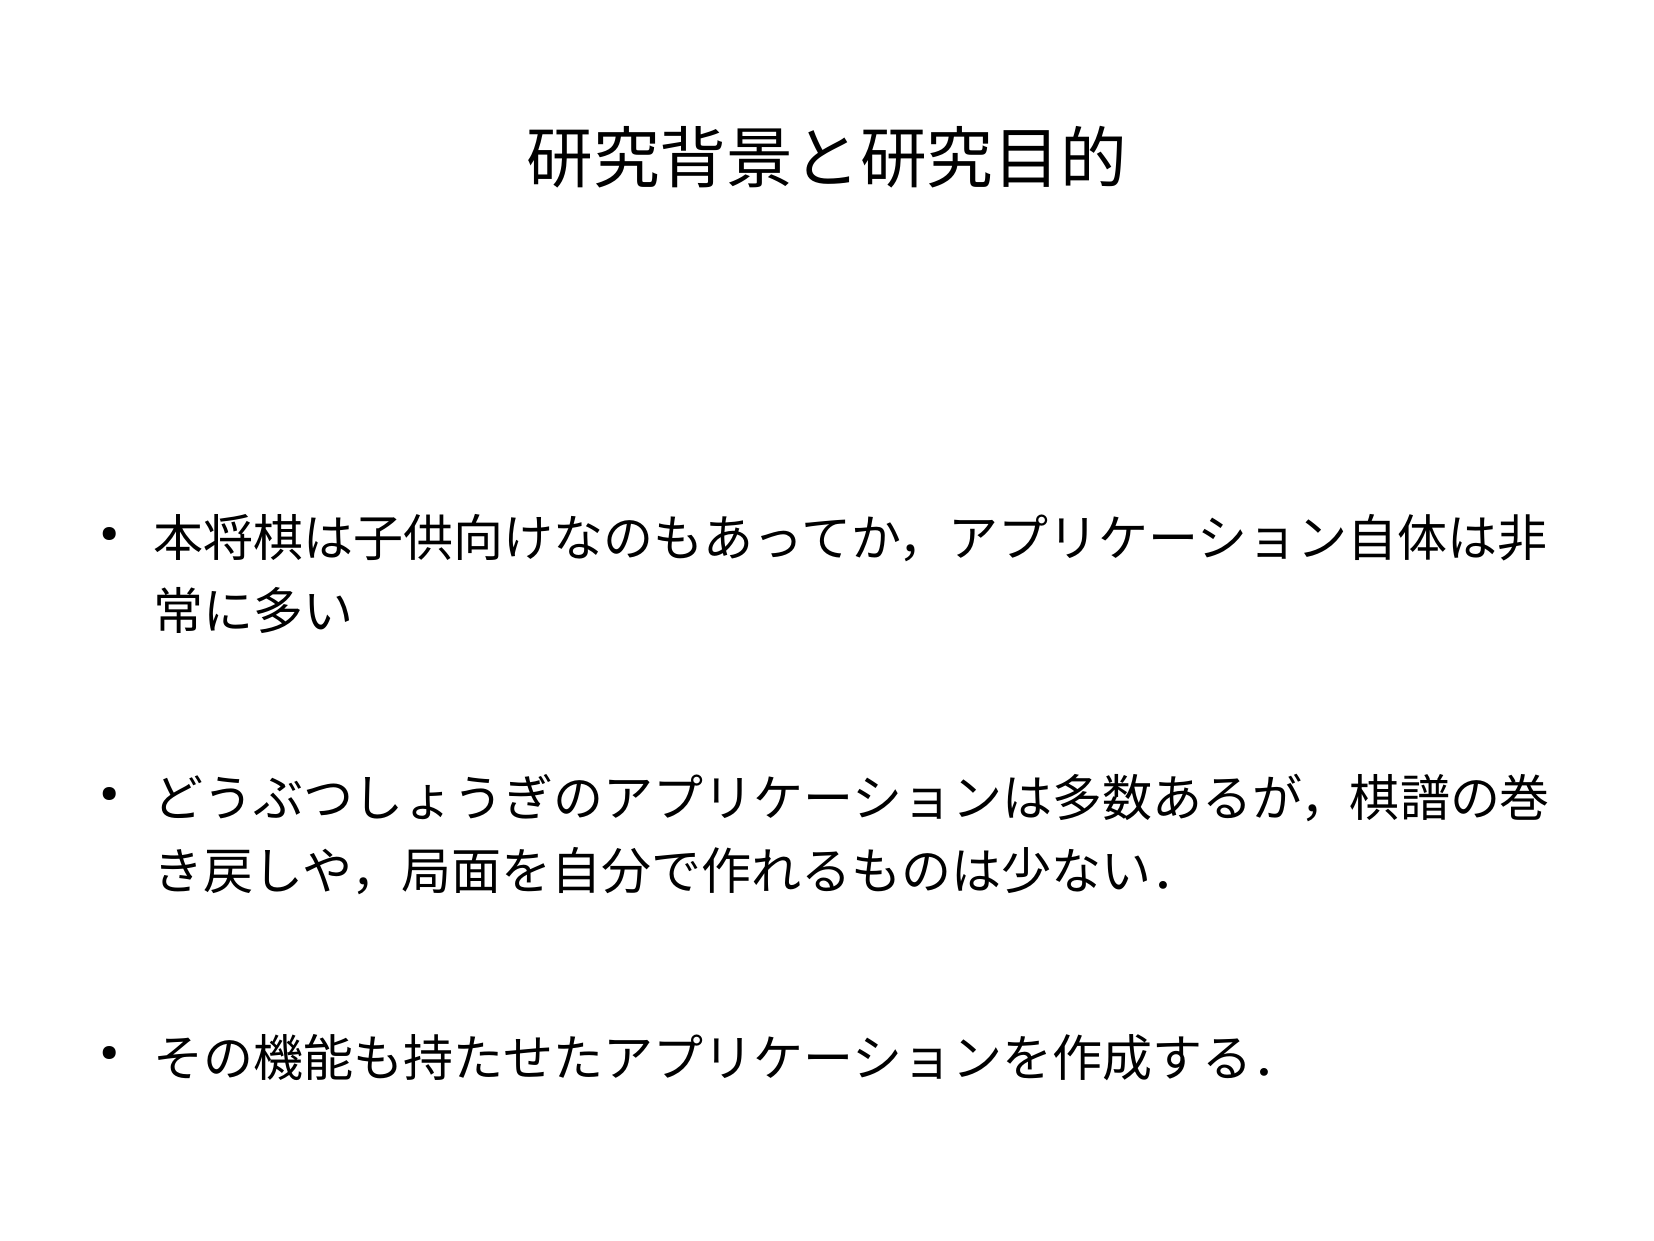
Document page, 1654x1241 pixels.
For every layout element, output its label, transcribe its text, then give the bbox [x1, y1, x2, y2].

title 研究背景と研究目的 [82, 49, 1571, 257]
list 本将棋は子供向けなのもあってか，アプリケーション自体は非常に多い どうぶつしょうぎのアプリケーションは多数あるが，棋譜の巻き戻しや，局面を自分で作れるものは少ない． その機能も持たせたアプリケーションを作成する． [82, 290, 1571, 1109]
